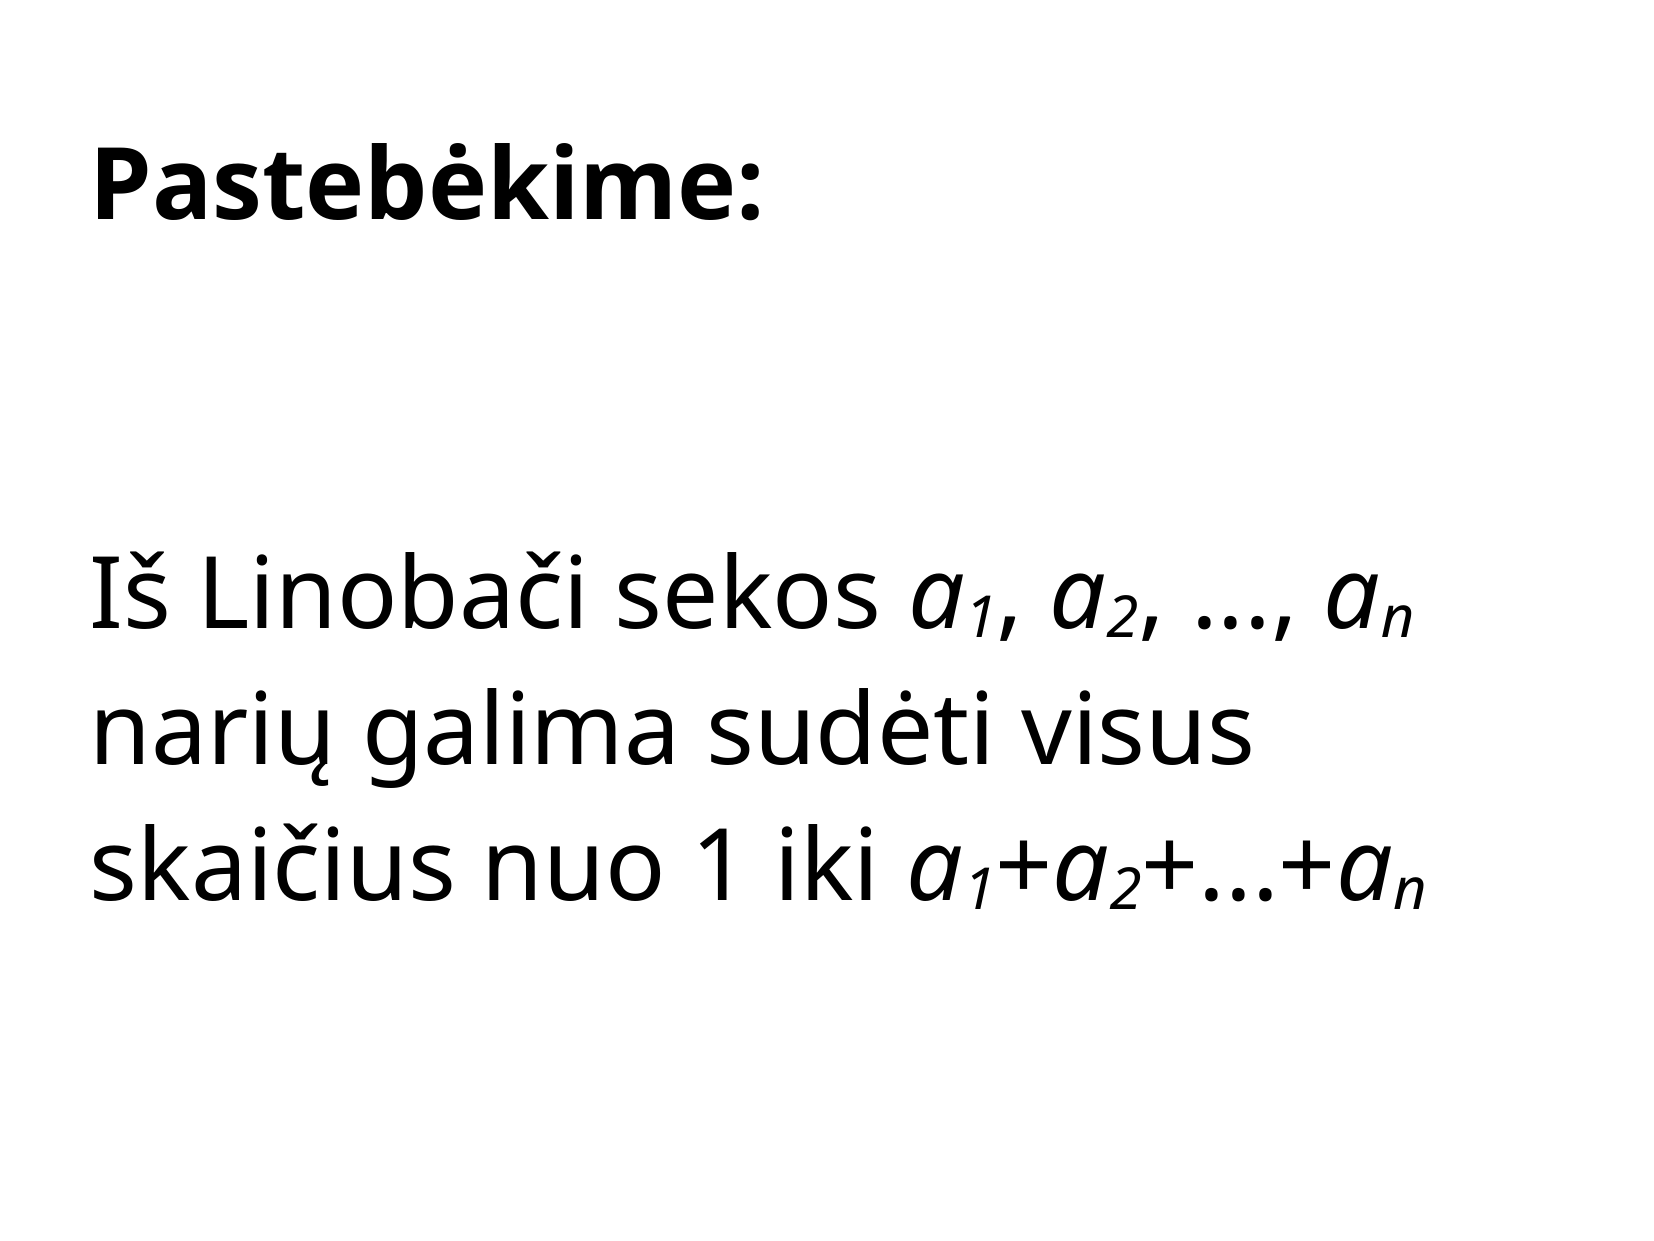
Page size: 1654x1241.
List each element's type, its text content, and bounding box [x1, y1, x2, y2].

text_box Pastebėkime: Iš Linobači sekos a1, a2, ..., an narių galima sudėti visus skaičius nuo 1 iki a1+a2+...+an [75, 104, 1538, 883]
